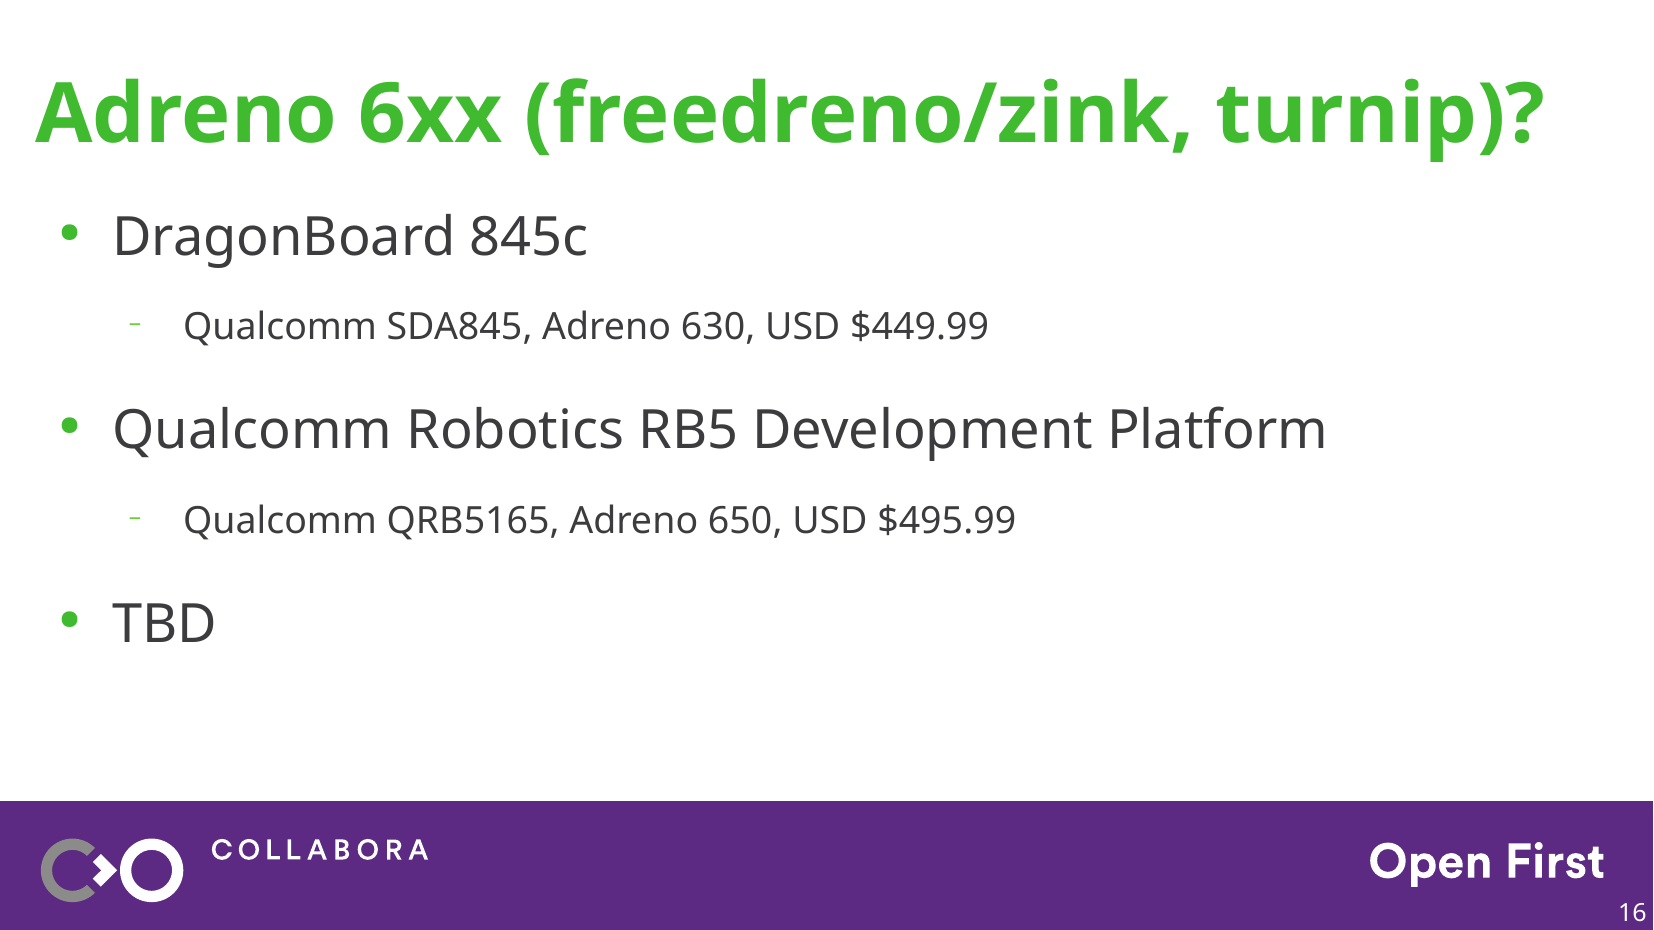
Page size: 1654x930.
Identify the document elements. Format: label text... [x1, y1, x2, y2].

list DragonBoard 845c Qualcomm SDA845, Adreno 630, USD $449.99 Qualcomm Robotics RB5 Development Platform Qualcomm QRB5165, Adreno 650, USD $495.99 TBD [41, 160, 1613, 804]
title Adreno 6xx (freedreno/zink, turnip)? [35, 61, 1608, 159]
